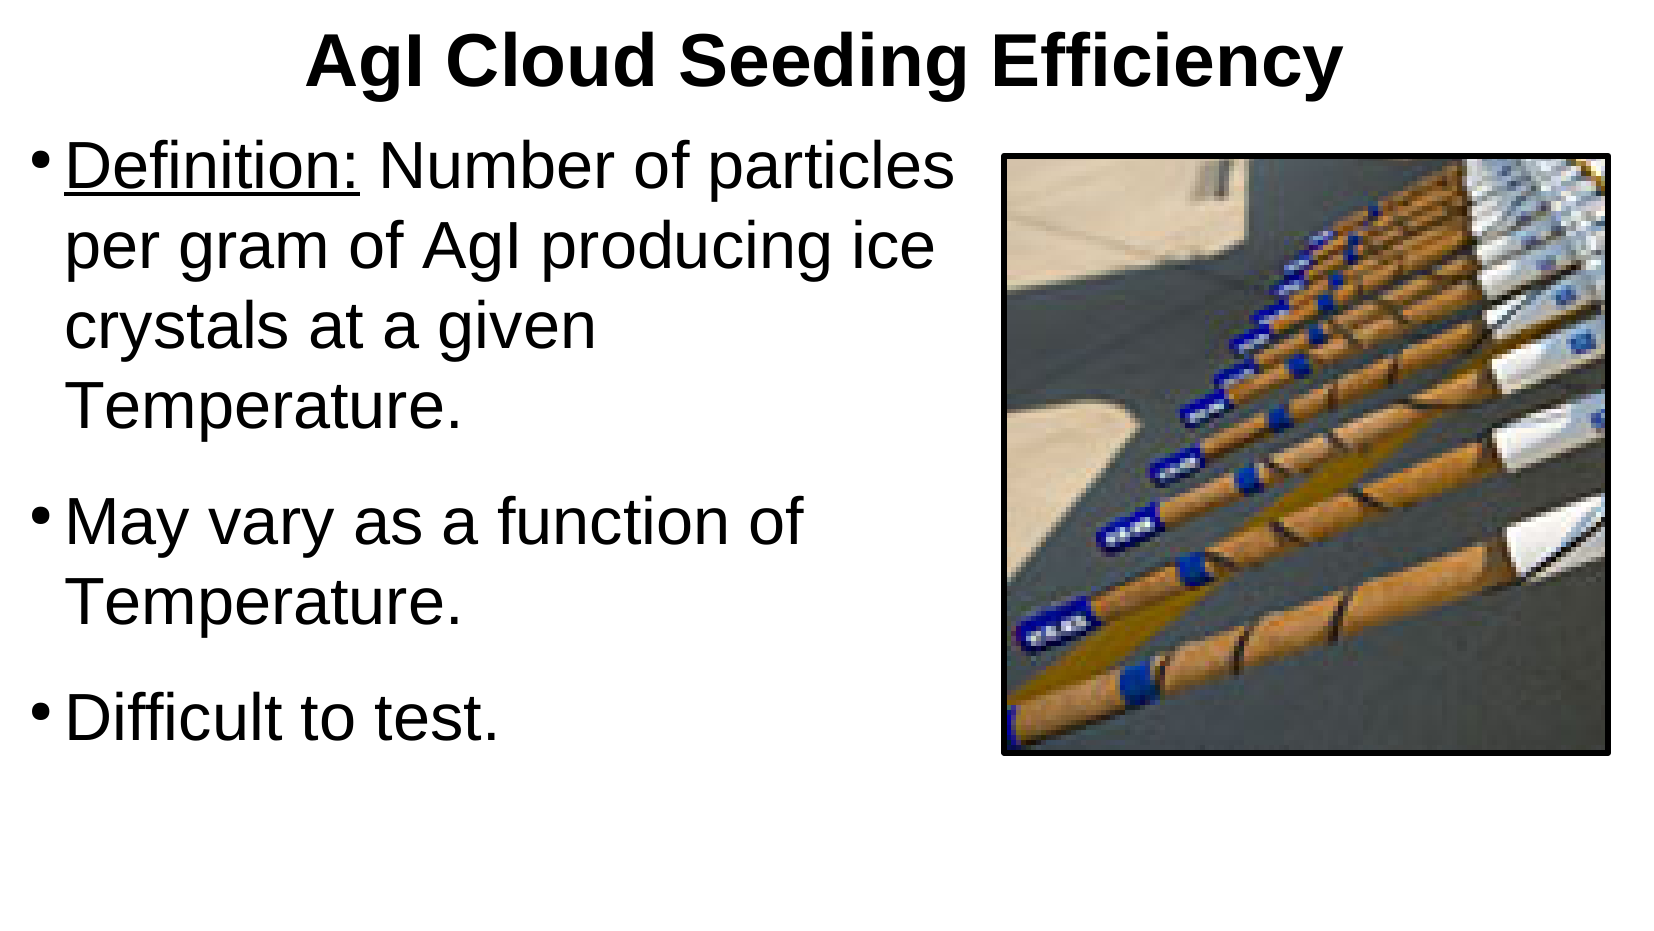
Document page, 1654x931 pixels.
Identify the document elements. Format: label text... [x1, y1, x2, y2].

text_box Definition: Number of particles per gram of AgI producing ice crystals at a given Temperature. May vary as a function of Temperature. Difficult to test. [10, 114, 976, 762]
title AgI Cloud Seeding Efficiency [0, 5, 1654, 107]
picture [1007, 158, 1606, 751]
